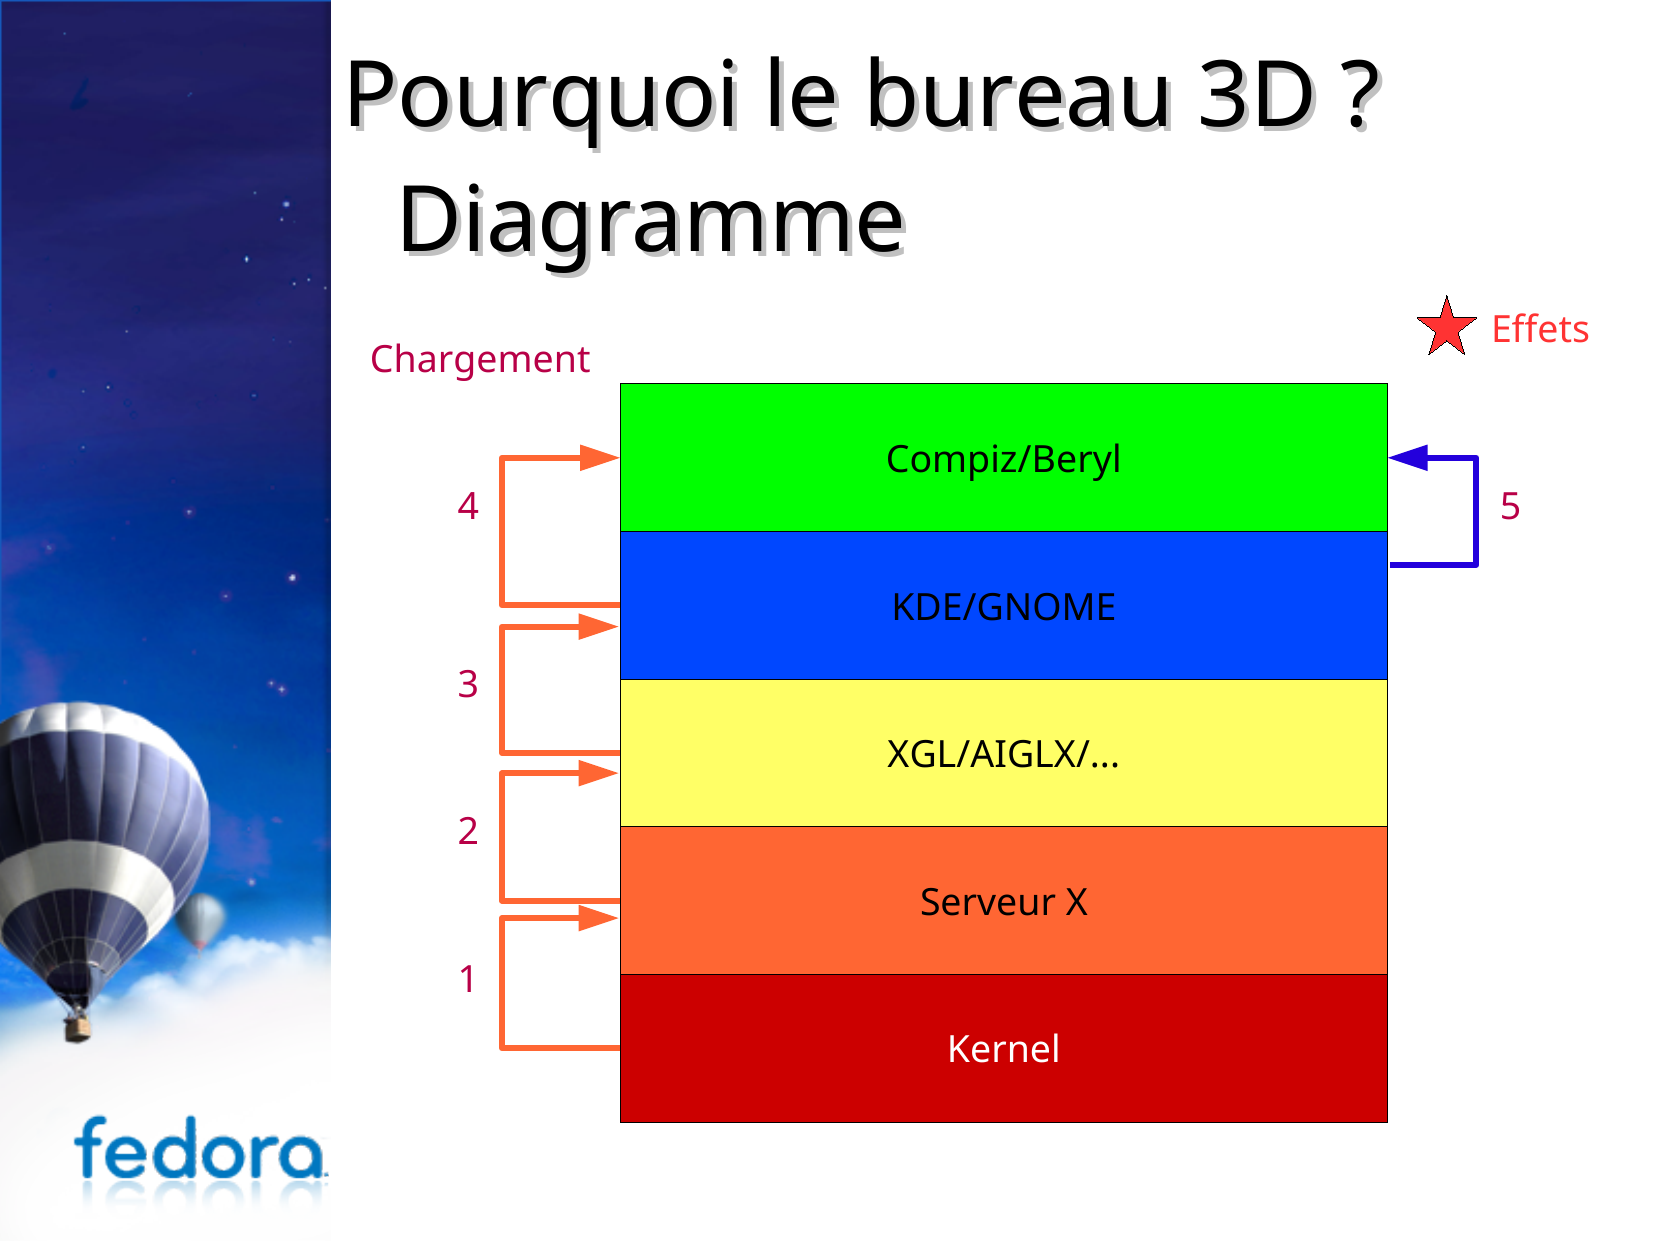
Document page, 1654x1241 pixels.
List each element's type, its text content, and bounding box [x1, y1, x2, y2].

text_box 5 [1485, 472, 1536, 533]
text_box Serveur X [620, 827, 1388, 975]
picture [0, 0, 331, 1241]
text_box Kernel [620, 975, 1388, 1123]
text_box Compiz/Beryl [620, 383, 1388, 532]
text_box 2 [442, 797, 494, 858]
text_box KDE/GNOME [620, 532, 1388, 680]
text_box 4 [442, 472, 494, 533]
title Pourquoi le bureau 3D ? Diagramme [331, 42, 1571, 264]
text_box 1 [442, 945, 494, 1006]
text_box [1417, 295, 1477, 355]
text_box 3 [442, 649, 494, 710]
text_box Chargement [355, 324, 591, 385]
text_box Effets [1476, 295, 1603, 356]
text_box XGL/AIGLX/... [620, 680, 1388, 827]
